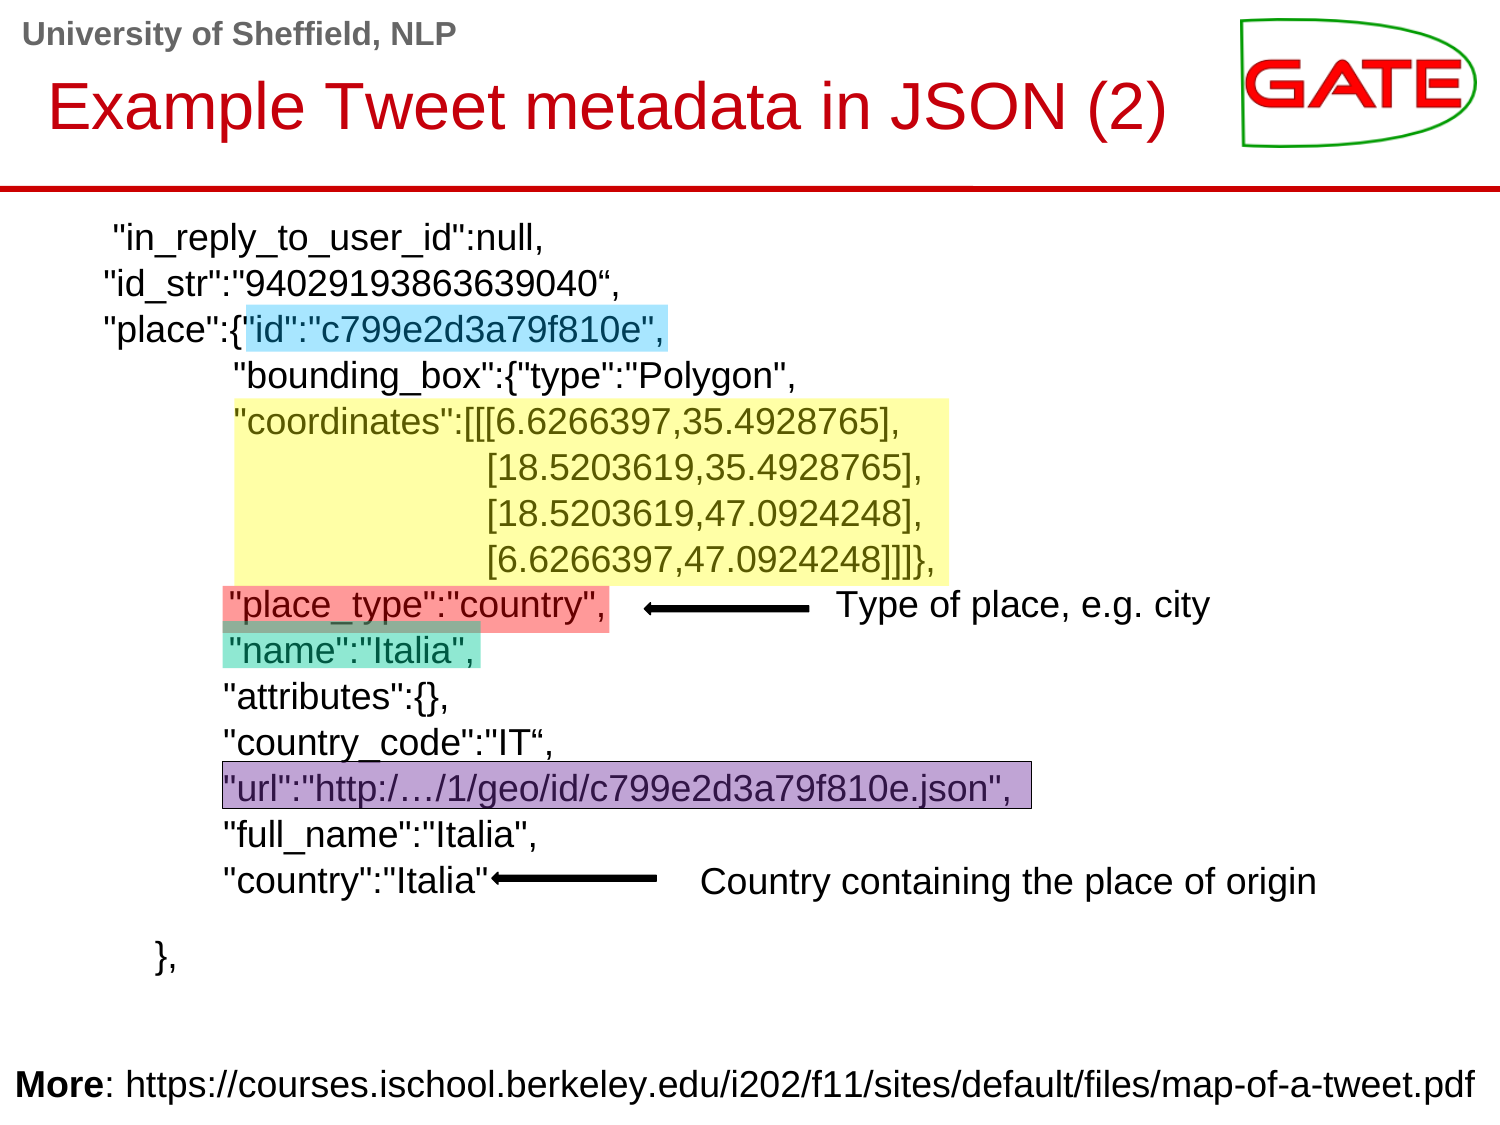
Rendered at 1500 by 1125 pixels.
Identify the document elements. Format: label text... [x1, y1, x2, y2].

text_box [222, 761, 1032, 809]
text_box More: https://courses.ischool.berkeley.edu/i202/f11/sites/default/files/map-of-a-tweet.pdf [0, 1052, 1500, 1113]
text_box Type of place, e.g. city [820, 572, 1224, 633]
text_box Country containing the place of origin [685, 849, 1333, 910]
text_box Example Tweet metadata in JSON (2) [47, 47, 1267, 168]
text_box [644, 602, 809, 615]
text_box "in_reply_to_user_id":null, "id_str":"94029193863639040“, "place":{"id":"c799e2d3a79f810e", "bounding_box":{"type":"Polygon", "coordinates":[[[6.6266397,35.4928765], [18.5203619,35.4928765], [18.5203619,47.0924248], [6.6266397,47.0924248]]]}, "place_type":"country", "name":"Italia", "attributes":{}, "country_code":"IT“, "url":"http:/…/1/geo/id/c799e2d3a79f810e.json", "full_name":"Italia", "country":"Italia" }, [47, 212, 1500, 1052]
picture [1240, 18, 1477, 148]
text_box [492, 872, 657, 885]
text_box [246, 304, 668, 352]
text_box [222, 398, 950, 669]
